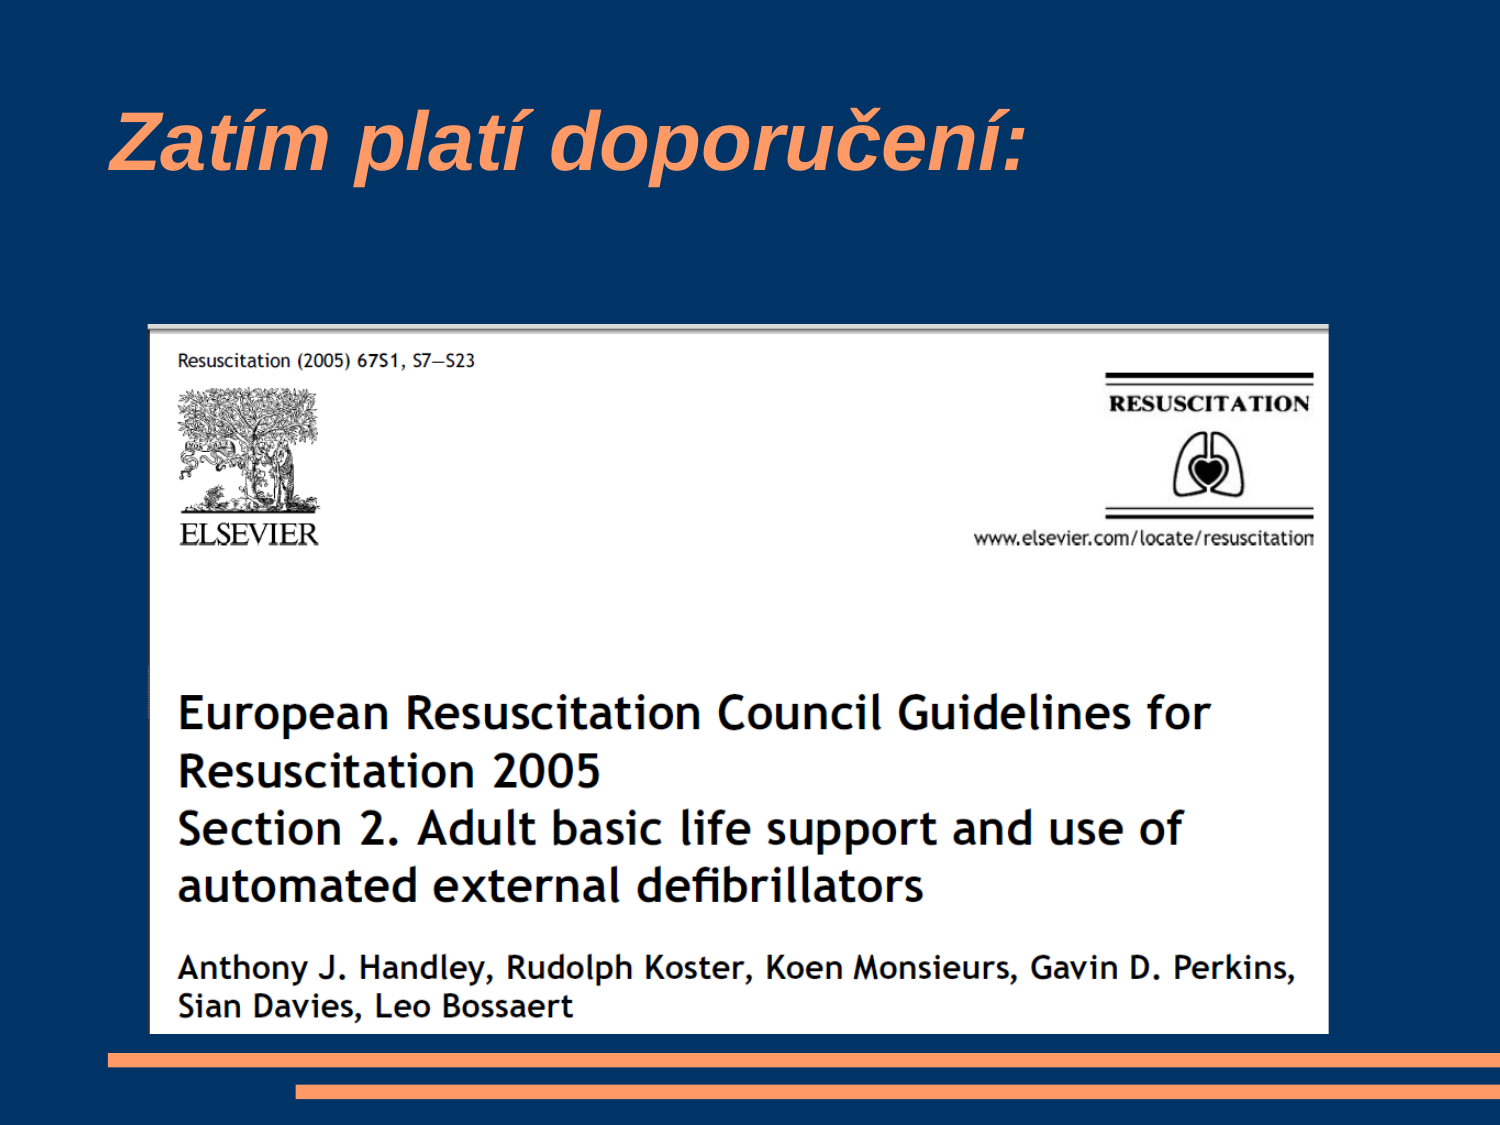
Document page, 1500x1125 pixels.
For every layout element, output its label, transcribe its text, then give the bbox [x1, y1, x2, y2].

picture [147, 324, 1329, 1034]
title Zatím platí doporučení: [110, 36, 1392, 236]
